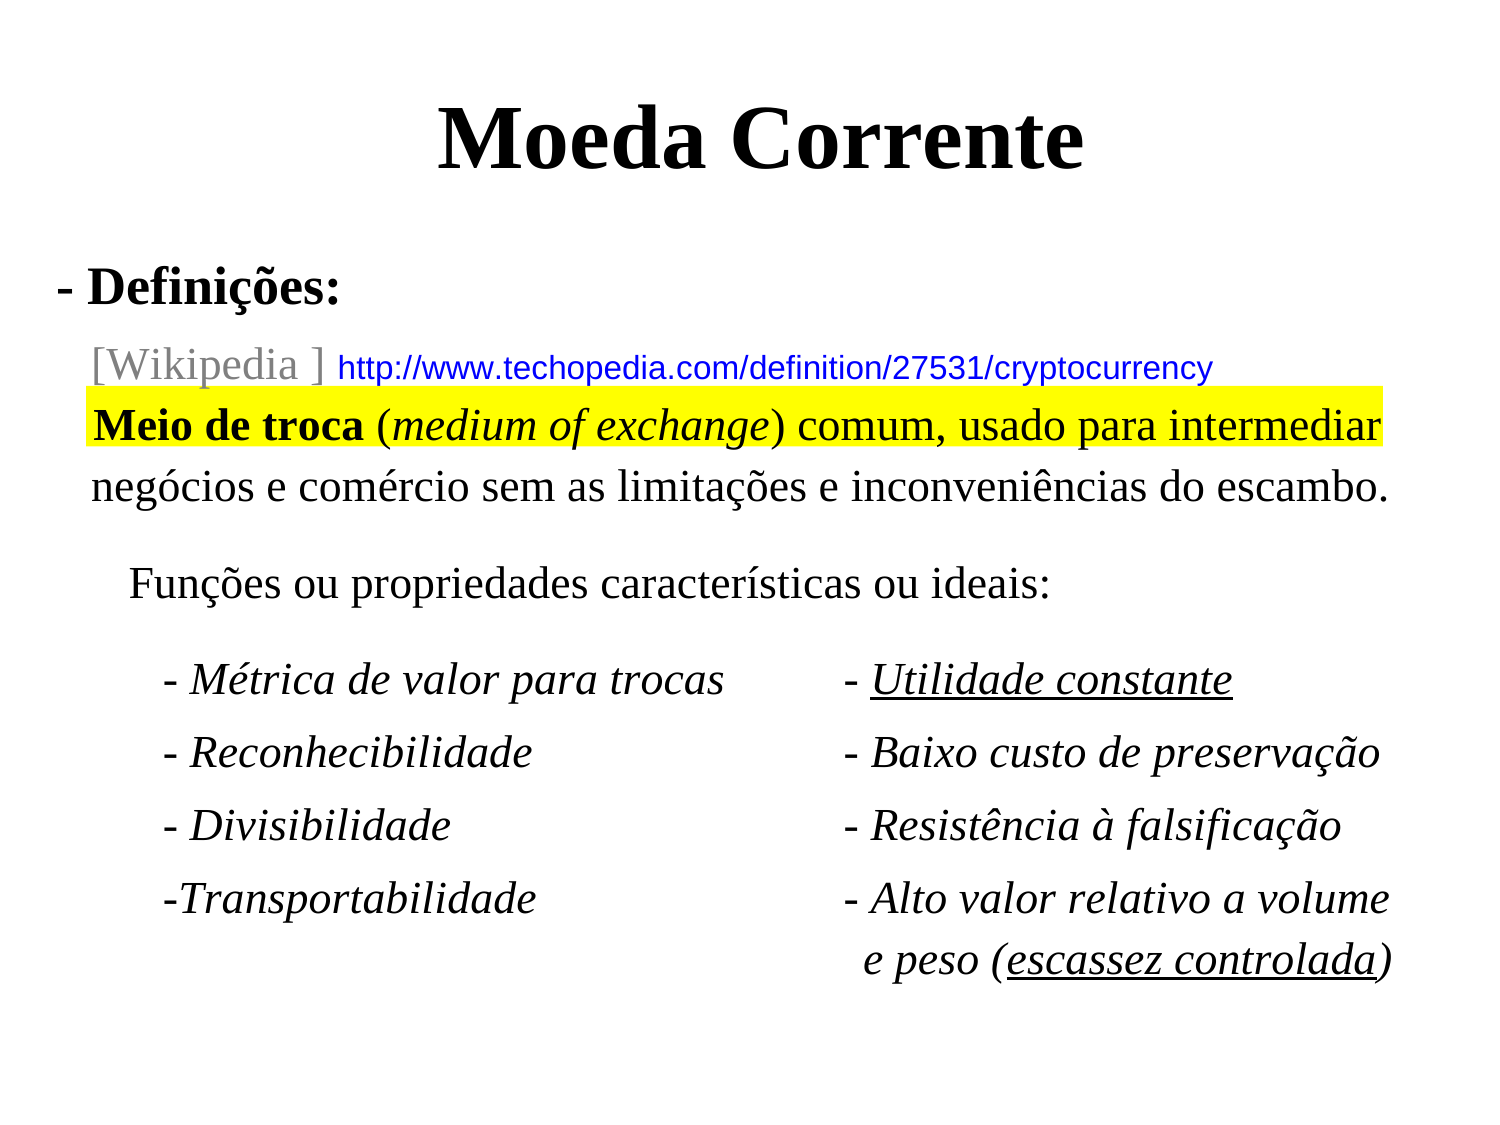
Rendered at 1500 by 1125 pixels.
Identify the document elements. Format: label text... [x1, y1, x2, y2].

text_box - Definições: [Wikipedia ] http://www.techopedia.com/definition/27531/cryptocurrency Meio de troca (medium of exchange) comum, usado para intermediar negócios e comércio sem as limitações e inconveniências do escambo. Funções ou propriedades características ou ideais: - Métrica de valor para trocas - Utilidade constante - Reconhecibilidade - Baixo custo de preservação - Divisibilidade - Resistência à falsificação -Transportabilidade - Alto valor relativo a volume e peso (escassez controlada) [56, 244, 1442, 1058]
title Moeda Corrente [97, 63, 1426, 214]
